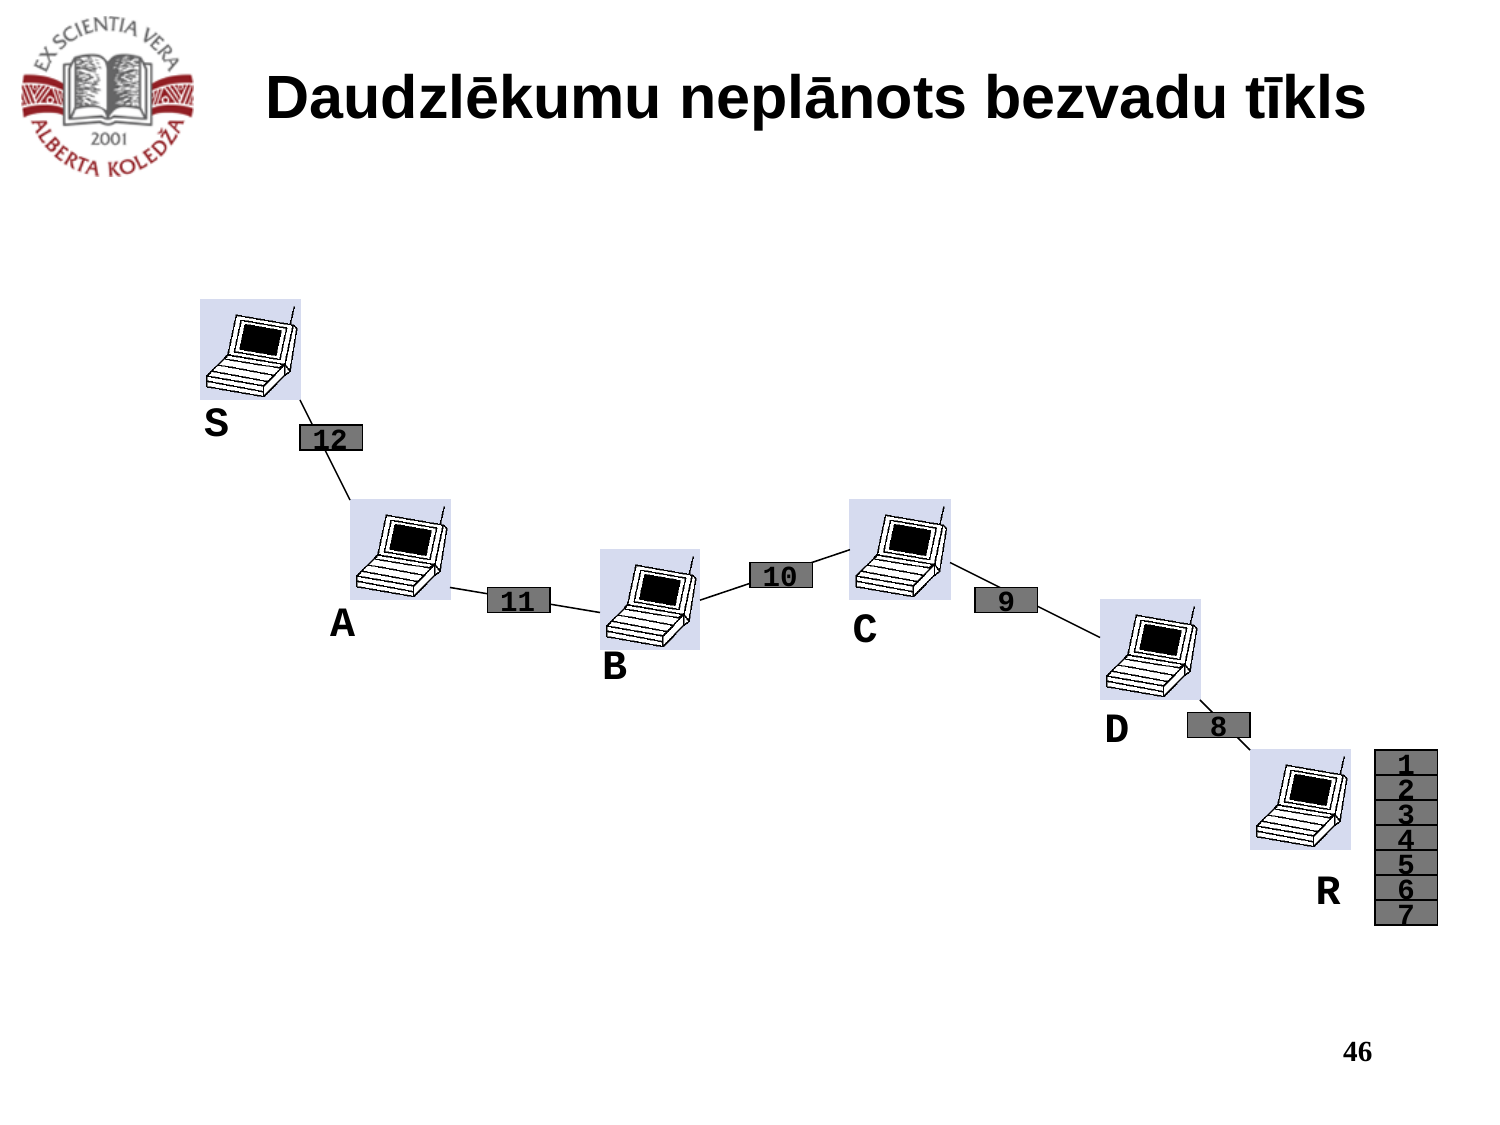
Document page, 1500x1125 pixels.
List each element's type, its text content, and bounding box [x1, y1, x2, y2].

text_box S [189, 387, 244, 454]
chart [350, 500, 451, 601]
picture [21, 16, 194, 177]
text_box A [315, 587, 370, 653]
text_box 2 [1374, 774, 1438, 799]
chart [600, 549, 700, 651]
text_box 7 [1374, 899, 1438, 925]
chart [1250, 750, 1351, 850]
text_box 11 [487, 587, 550, 613]
text_box 5 [1374, 849, 1438, 874]
chart [1100, 600, 1201, 700]
title Daudzlēkumu neplānots bezvadu tīkls [187, 44, 1425, 150]
text_box C [837, 592, 893, 659]
chart [200, 299, 301, 400]
text_box 4 [1374, 824, 1438, 849]
text_box 6 [1374, 874, 1438, 899]
text_box R [1300, 855, 1356, 921]
text_box 9 [975, 587, 1038, 613]
text_box 12 [300, 424, 363, 450]
text_box 10 [750, 562, 813, 588]
chart [849, 500, 951, 601]
text_box <skaitlis> [1074, 1025, 1388, 1101]
text_box 3 [1374, 799, 1438, 824]
text_box D [1089, 692, 1145, 759]
text_box B [587, 630, 642, 696]
text_box 1 [1374, 749, 1438, 774]
text_box 8 [1187, 712, 1250, 738]
